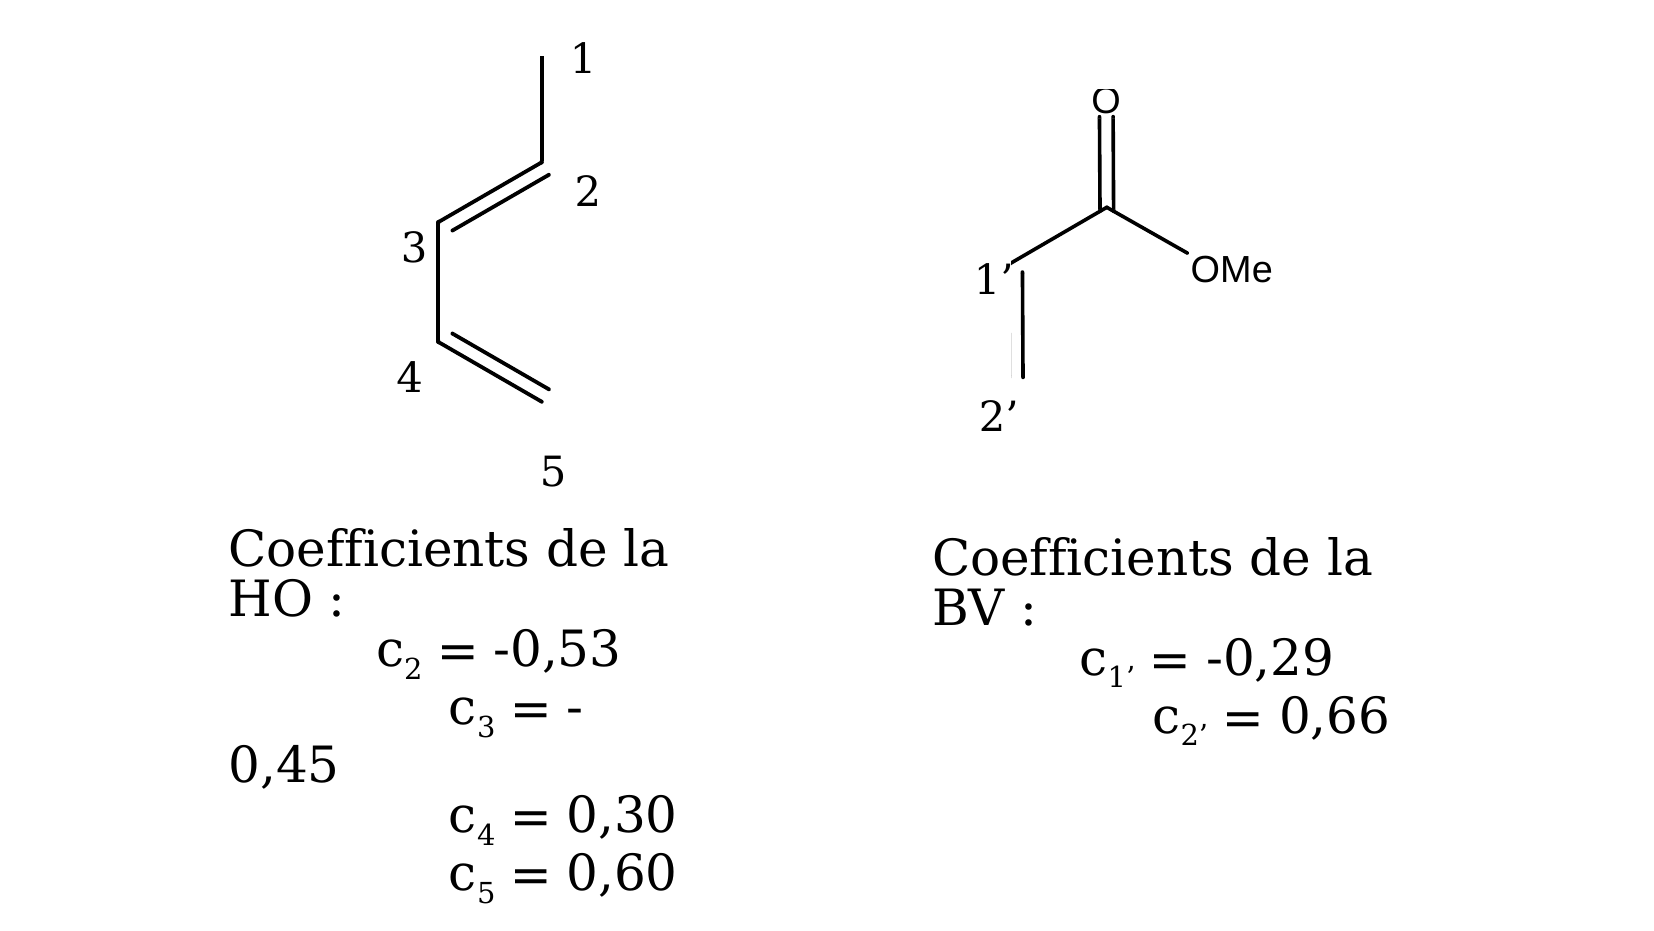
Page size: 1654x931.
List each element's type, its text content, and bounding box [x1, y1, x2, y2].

text_box 3 [386, 213, 433, 279]
text_box Coefficients de la BV : c1’ = -0,29 c2’ = 0,66 [917, 528, 1406, 709]
text_box 2 [564, 157, 618, 223]
text_box 1’ [959, 245, 1011, 310]
chart [1052, 90, 1296, 410]
text_box 1 [555, 24, 613, 90]
text_box 2’ [964, 382, 1052, 448]
text_box 4 [381, 343, 433, 409]
picture [433, 56, 564, 438]
text_box 5 [525, 437, 583, 502]
text_box Coefficients de la HO : c2 = -0,53 c3 = -0,45 c4 = 0,30 c5 = 0,60 [213, 519, 709, 866]
picture [1011, 89, 1294, 409]
